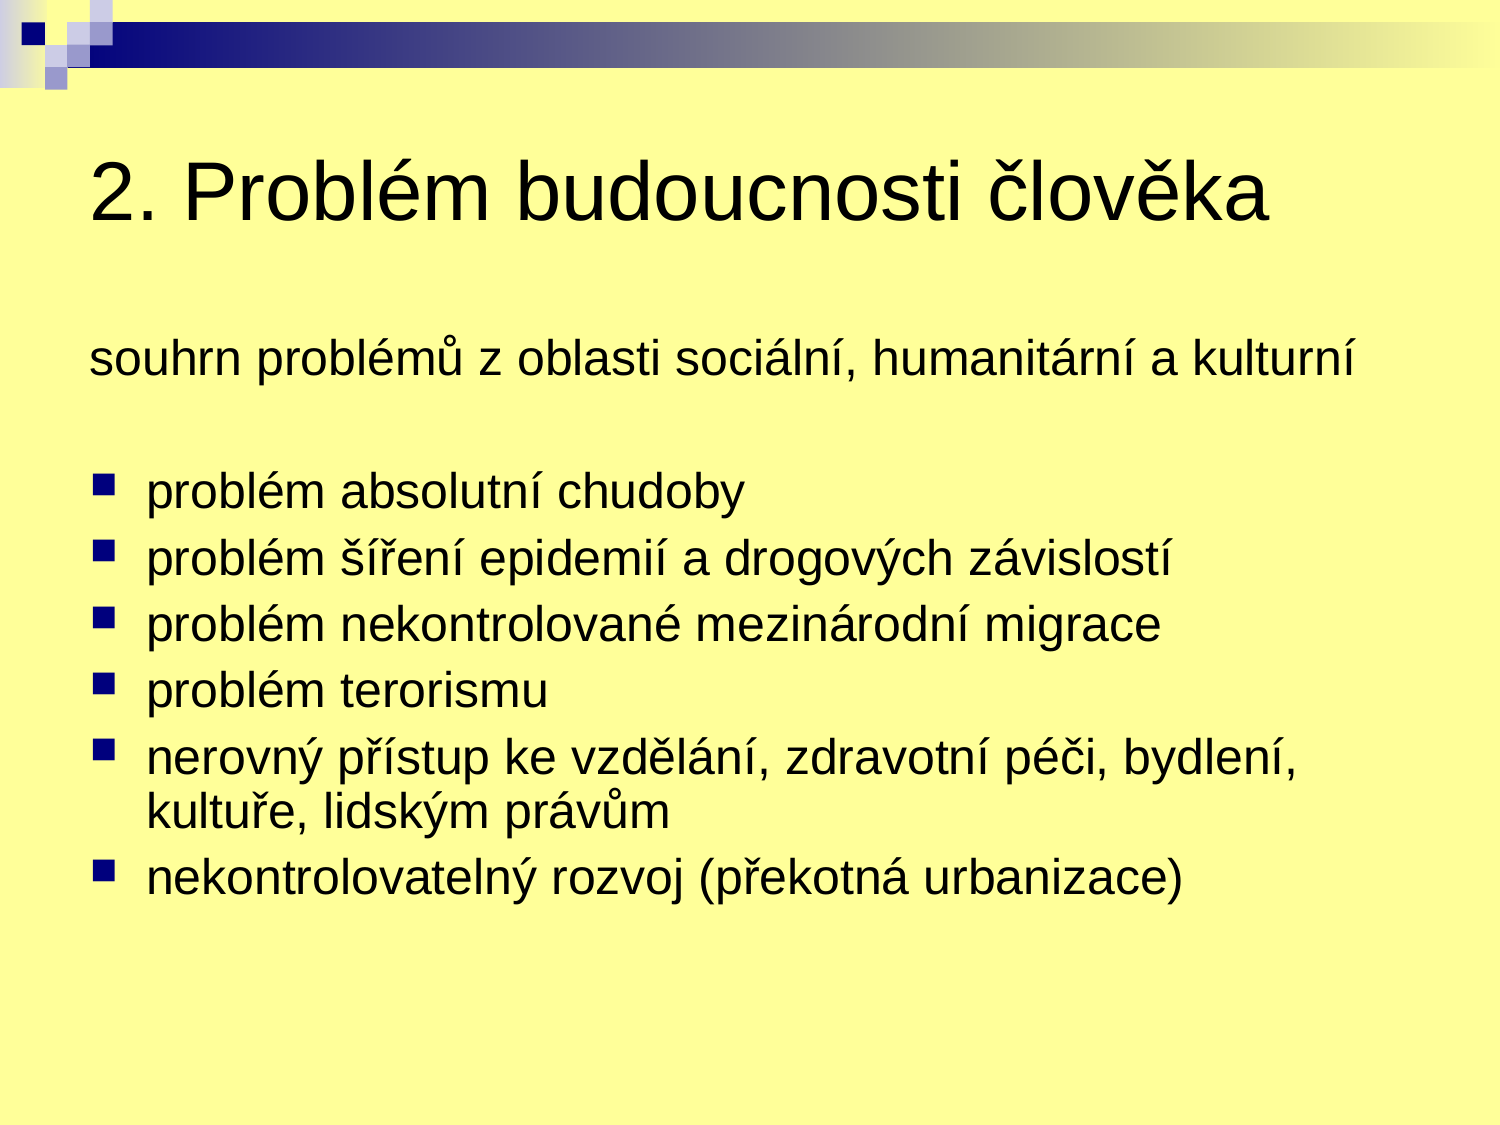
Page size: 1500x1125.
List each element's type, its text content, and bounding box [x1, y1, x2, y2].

title 2. Problém budoucnosti člověka [75, 75, 1426, 301]
list souhrn problémů z oblasti sociální, humanitární a kulturní problém absolutní chudoby problém šíření epidemií a drogových závislostí problém nekontrolované mezinárodní migrace problém terorismu nerovný přístup ke vzdělání, zdravotní péči, bydlení, kultuře, lidským právům nekontrolovatelný rozvoj (překotná urbanizace) [75, 324, 1426, 963]
